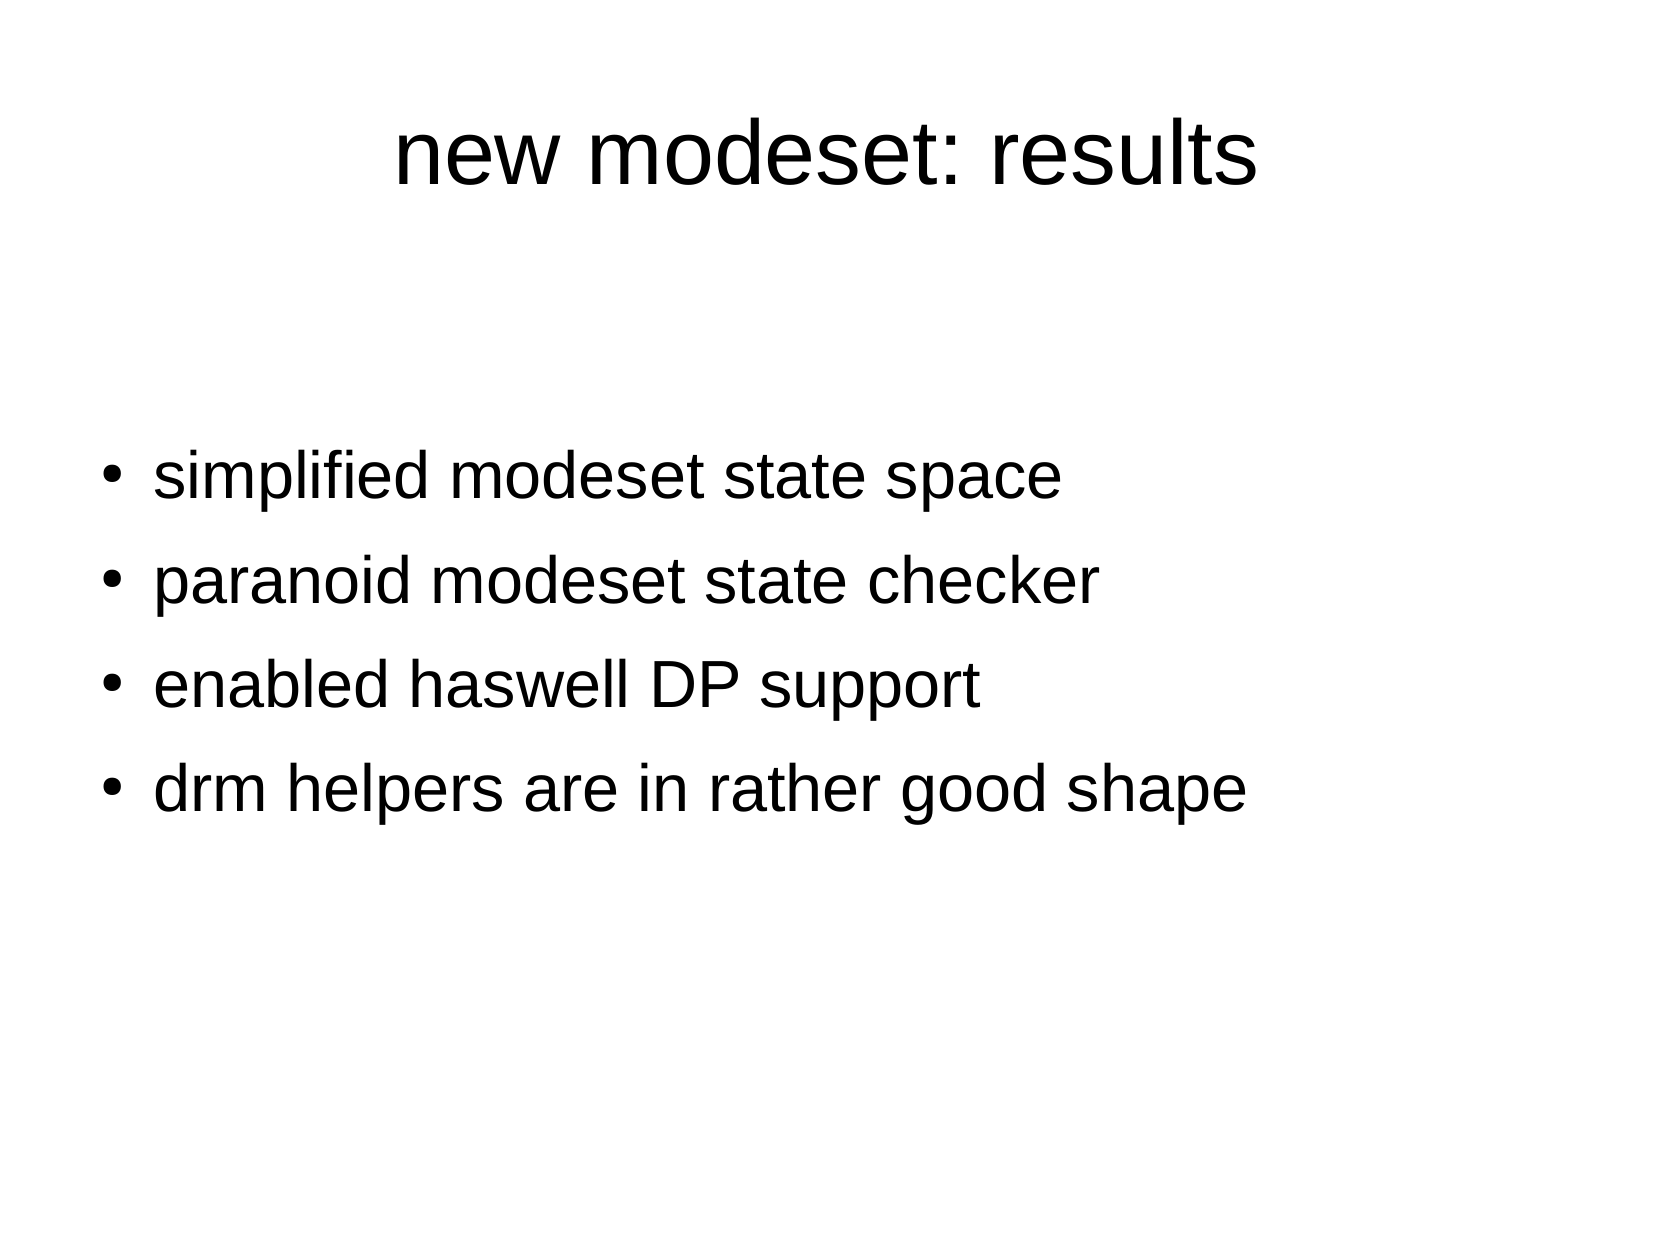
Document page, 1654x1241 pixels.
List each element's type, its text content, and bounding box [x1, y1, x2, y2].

list simplified modeset state space paranoid modeset state checker enabled haswell DP support drm helpers are in rather good shape [82, 438, 1571, 981]
title new modeset: results [82, 49, 1571, 257]
